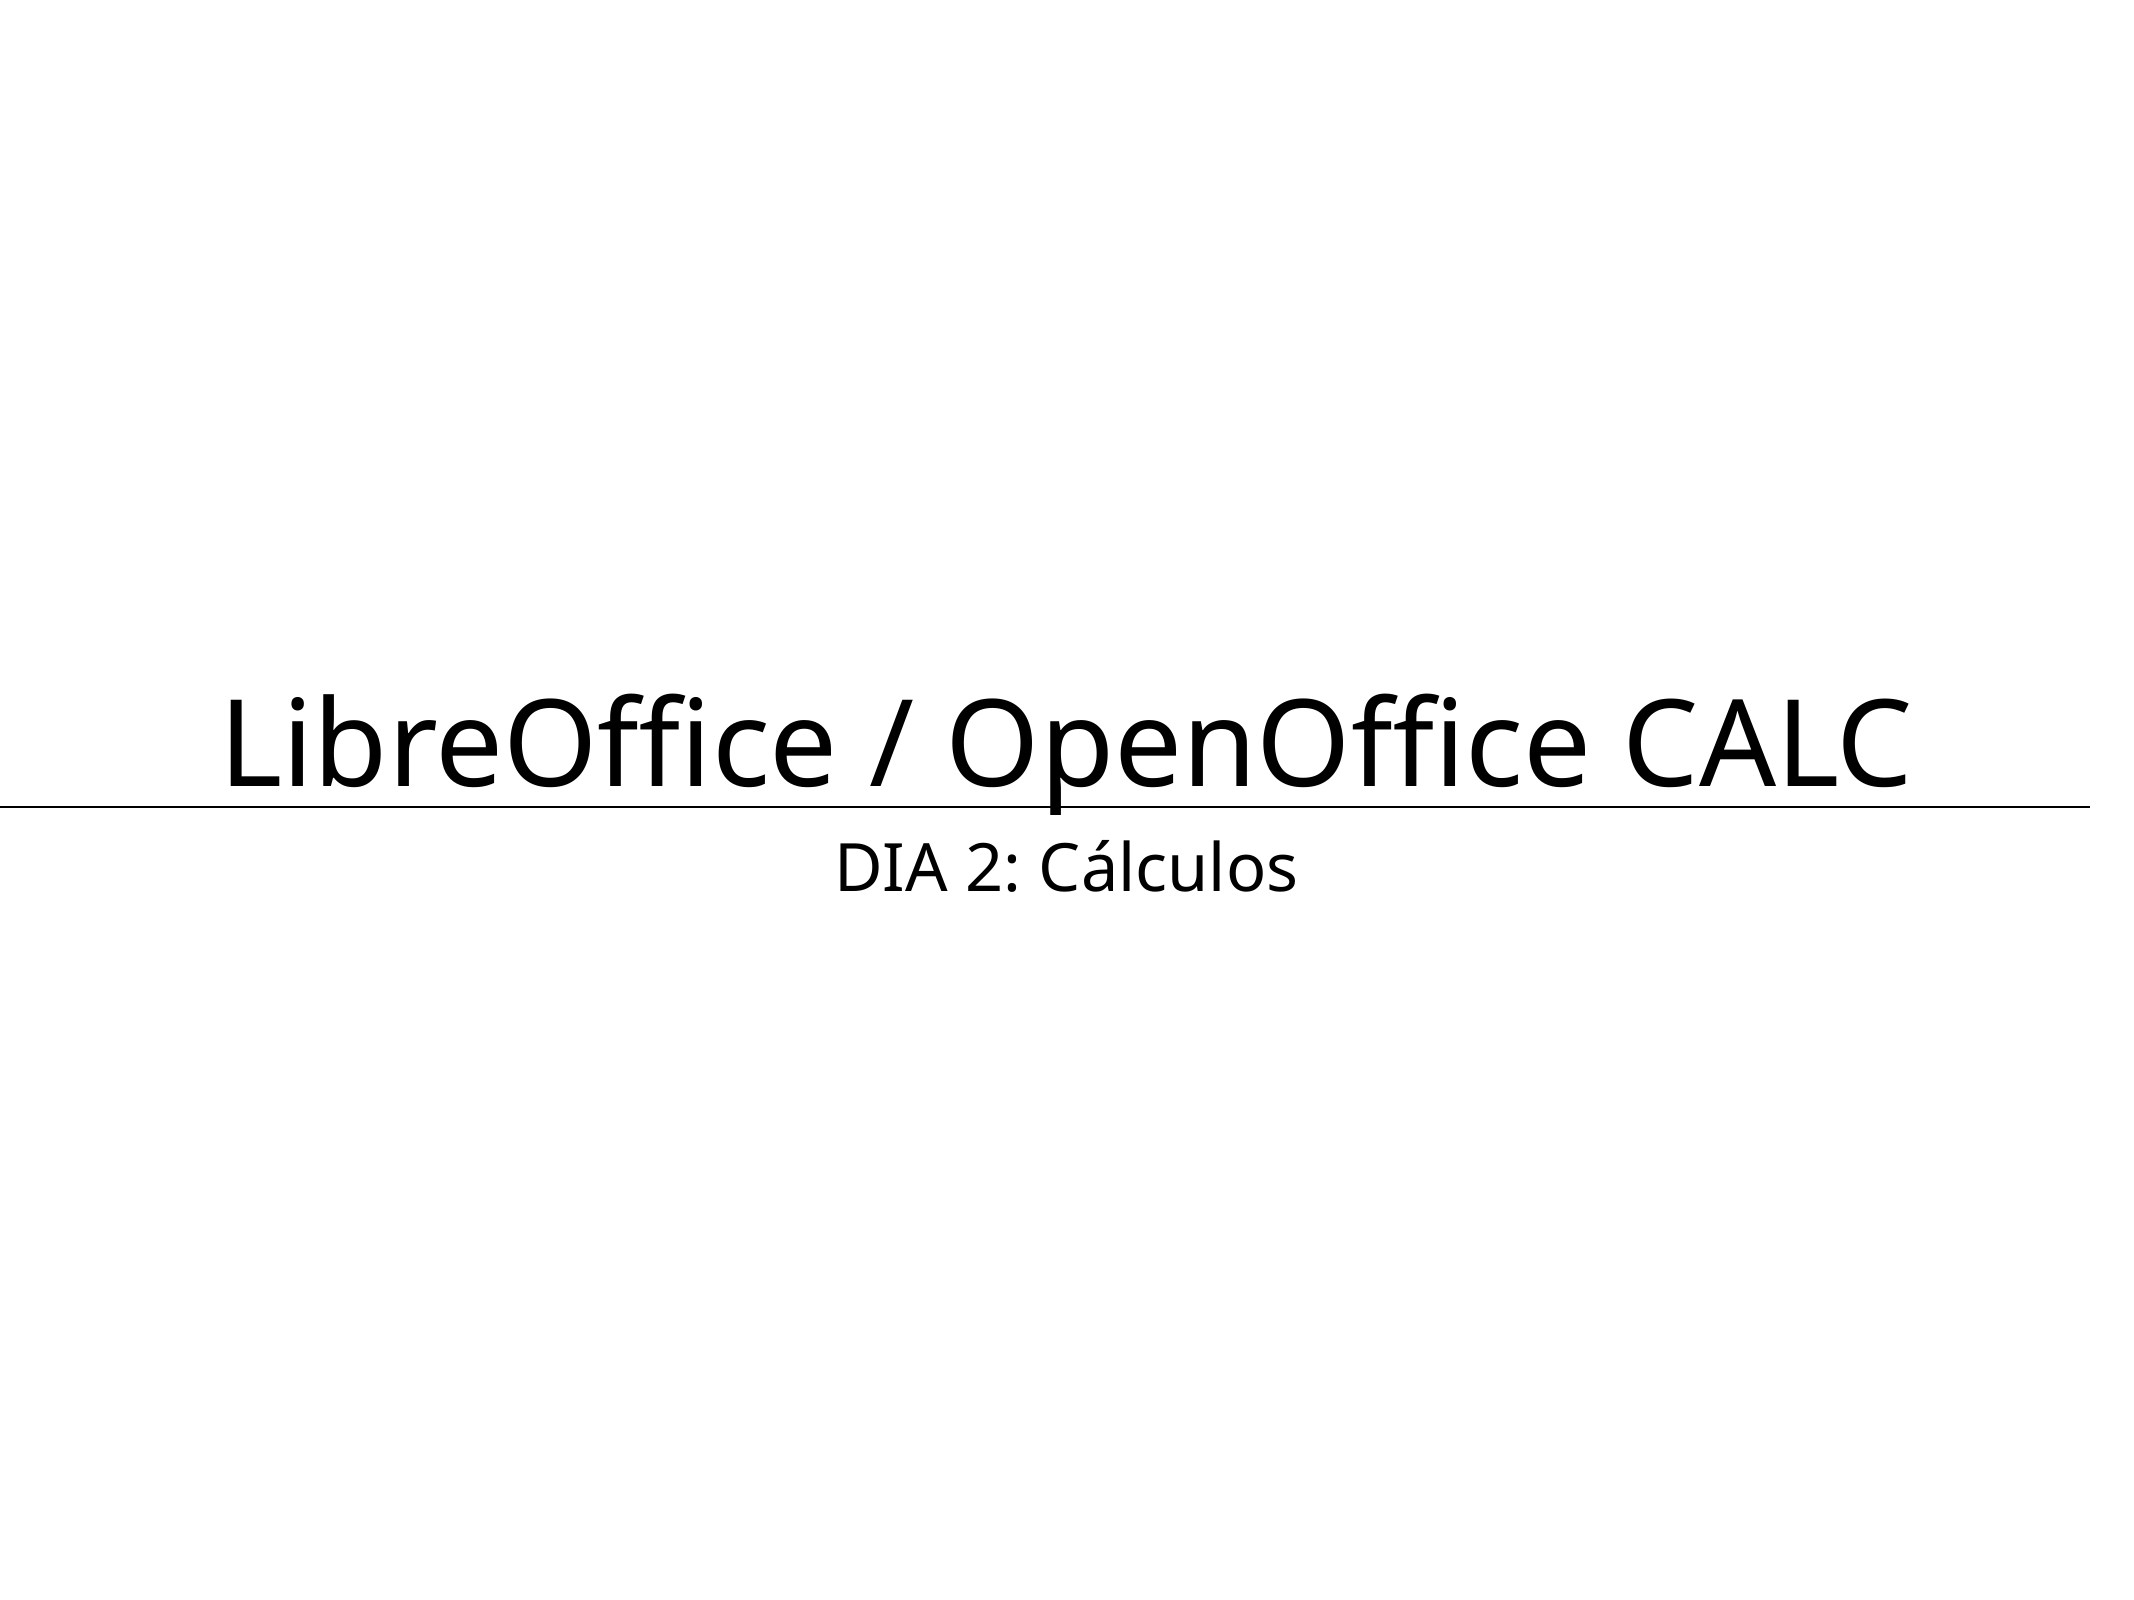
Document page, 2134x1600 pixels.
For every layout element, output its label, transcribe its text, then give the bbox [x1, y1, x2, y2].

title LibreOffice / OpenOffice CALC [208, 268, 1925, 811]
list DIA 2: Cálculos [208, 825, 1925, 1011]
